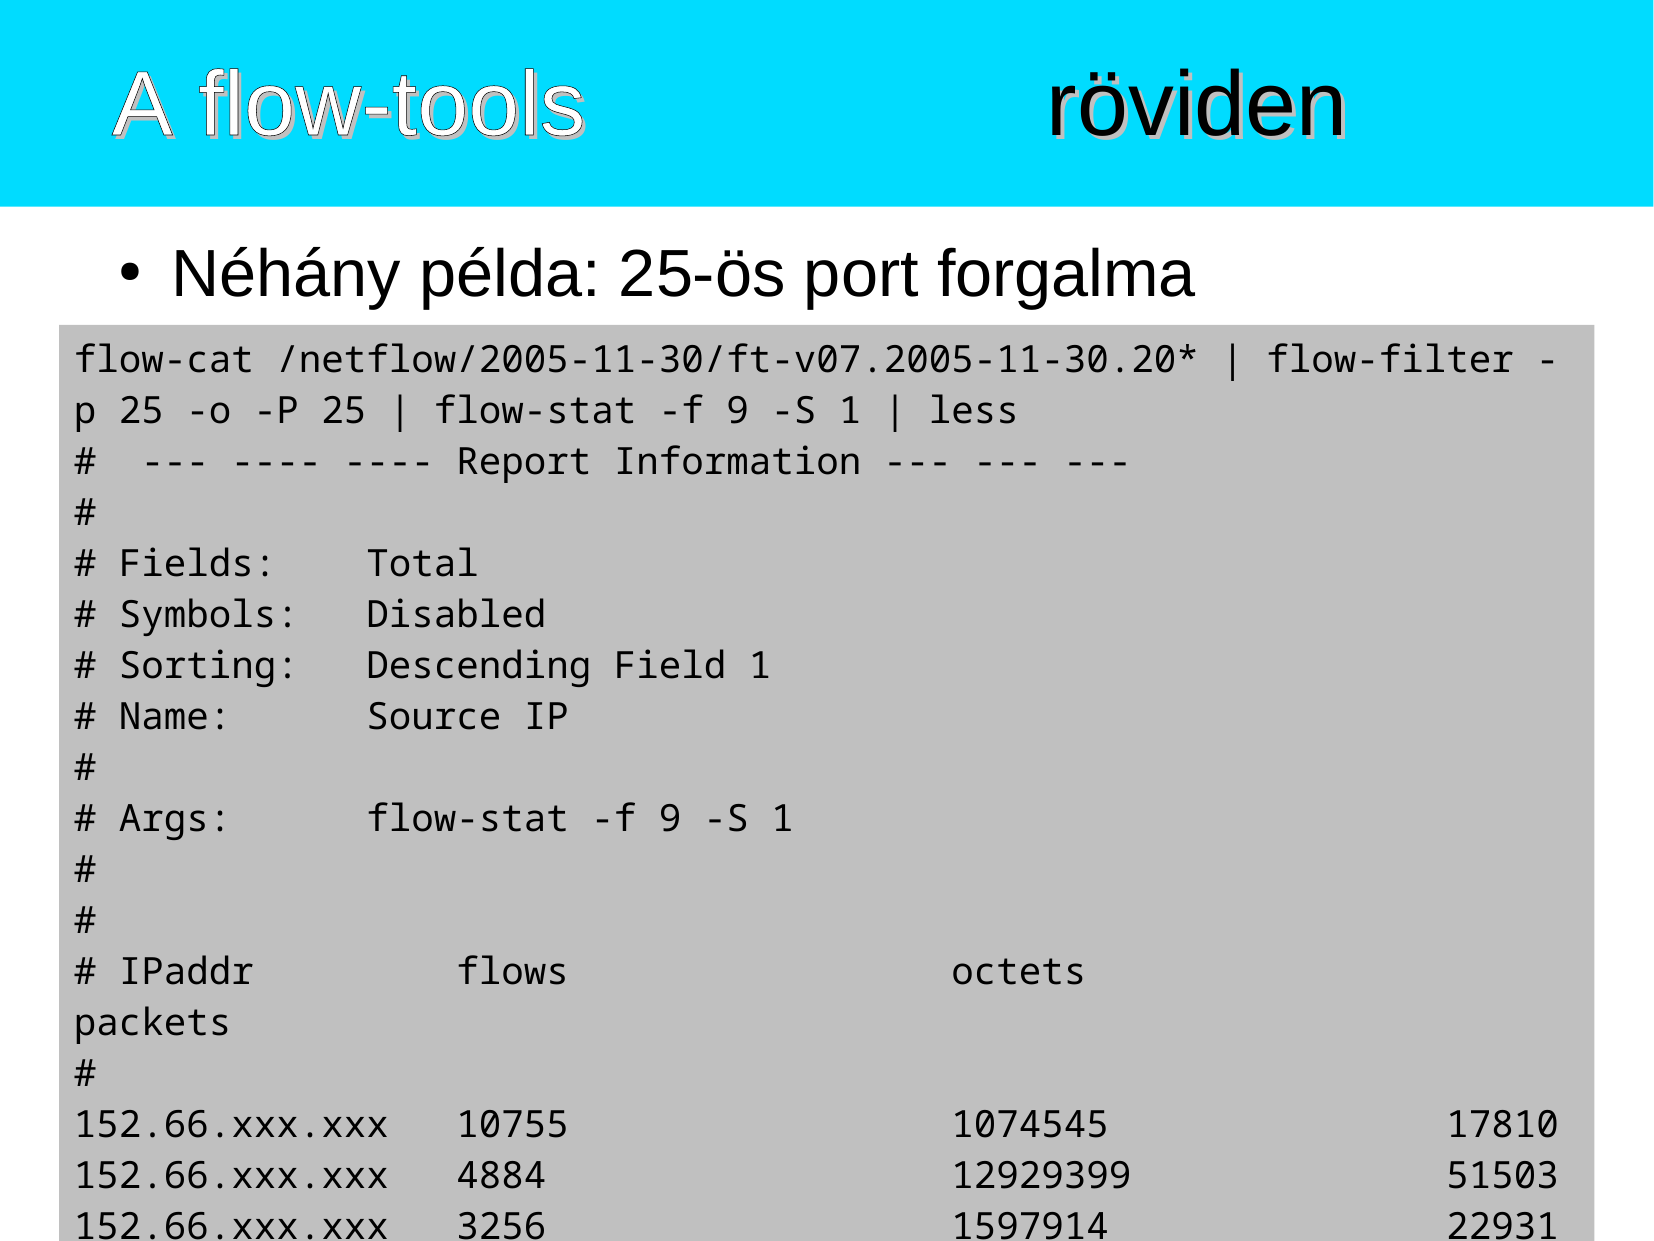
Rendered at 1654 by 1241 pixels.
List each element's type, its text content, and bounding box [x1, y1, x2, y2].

title A flow-tools röviden [0, 0, 1654, 207]
list Néhány példa: 25-ös port forgalma [82, 236, 1571, 324]
text_box flow-cat /netflow/2005-11-30/ft-v07.2005-11-30.20* | flow-filter -p 25 -o -P 25 | flow-stat -f 9 -S 1 | less # --- ---- ---- Report Information --- --- --- # # Fields: Total # Symbols: Disabled # Sorting: Descending Field 1 # Name: Source IP # # Args: flow-stat -f 9 -S 1 # # # IPaddr flows octets packets # 152.66.xxx.xxx 10755 1074545 17810 152.66.xxx.xxx 4884 12929399 51503 152.66.xxx.xxx 3256 1597914 22931 152.66.xxx.xxx 2990 9799319 26824 152.66.xxx.xxx 2920 1541471 14044 62.225.xxx.xxx 2805 129030 2805 207.153.xxx.xxx 2186 100556 2186 [59, 324, 1595, 1241]
